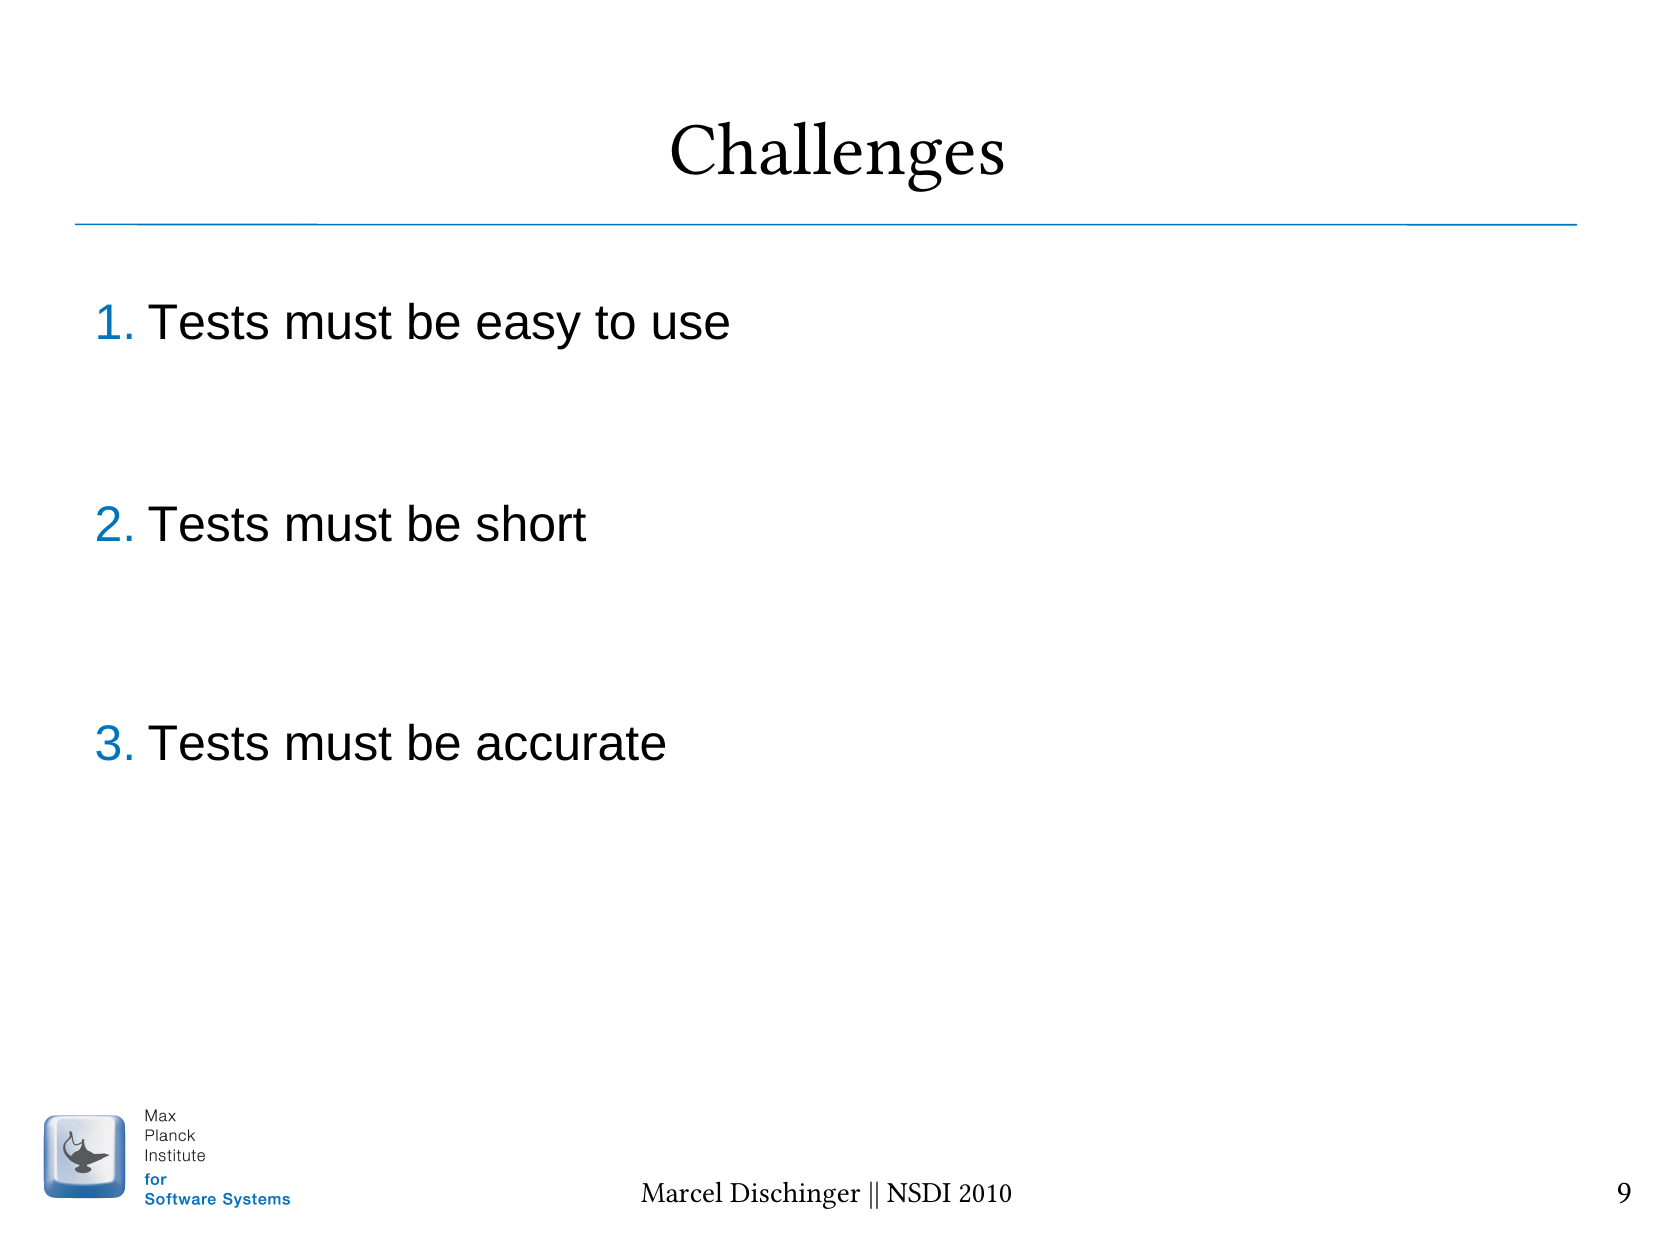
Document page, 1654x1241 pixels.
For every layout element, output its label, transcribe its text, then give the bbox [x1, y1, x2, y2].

list Tests must be easy to use Tests must be short Tests must be accurate [77, 277, 1579, 1180]
title Challenges [54, 51, 1621, 252]
